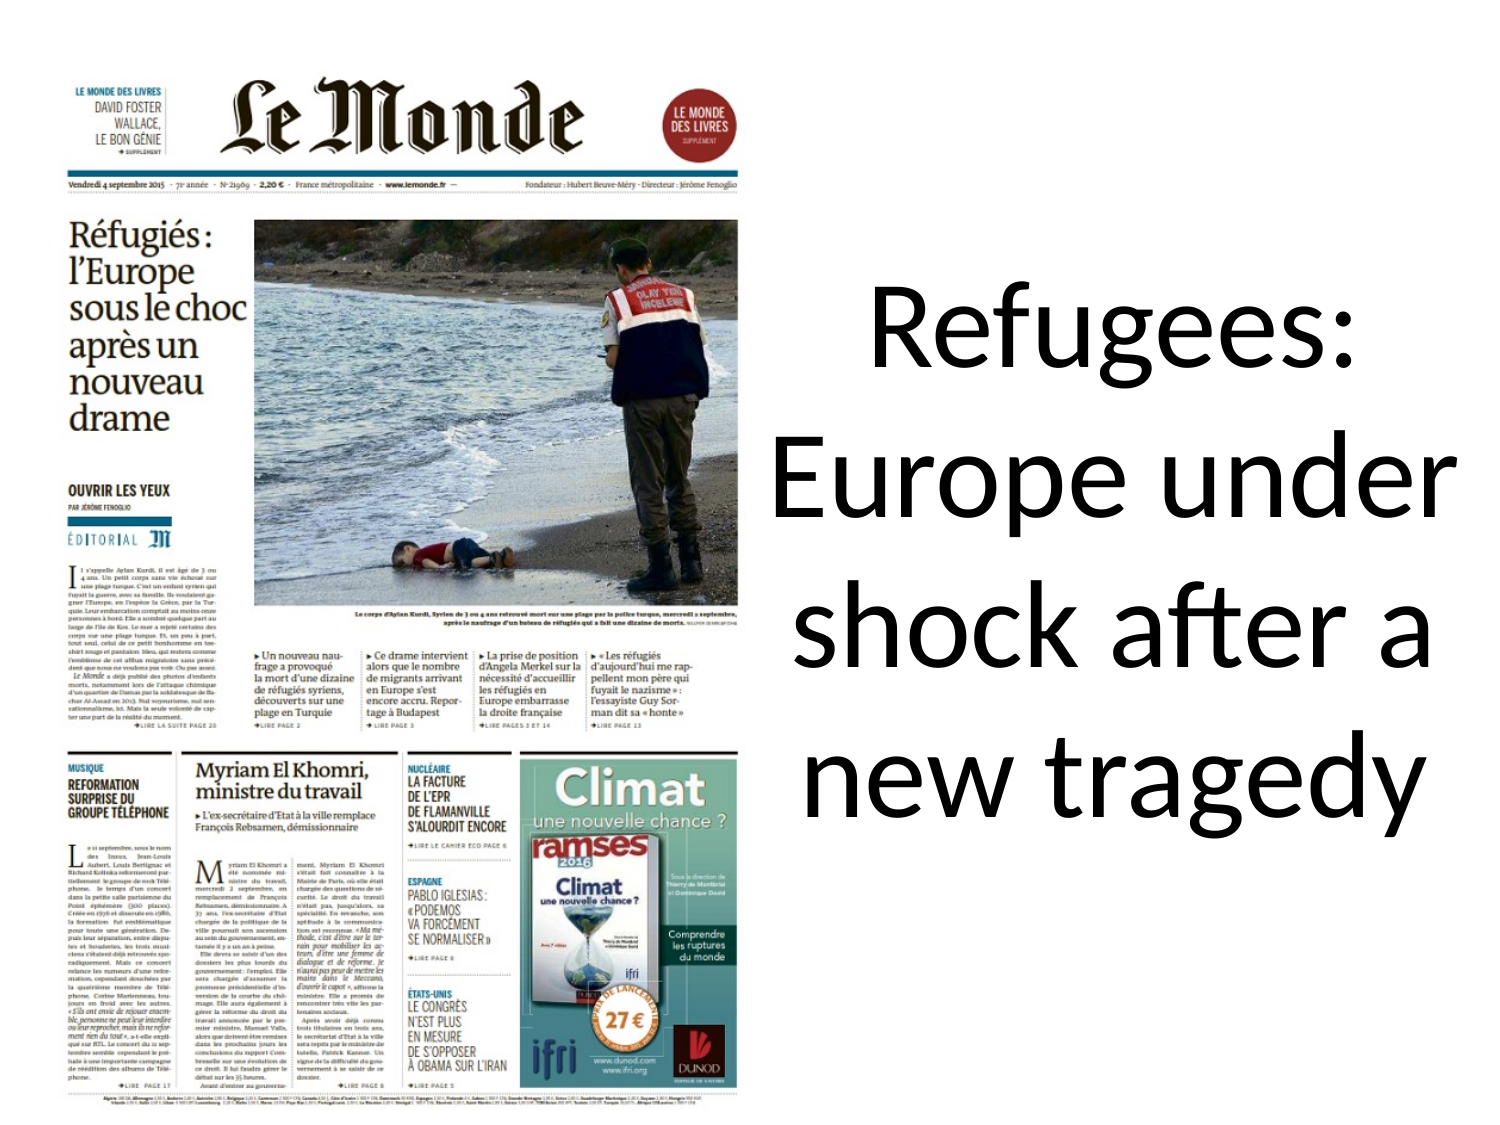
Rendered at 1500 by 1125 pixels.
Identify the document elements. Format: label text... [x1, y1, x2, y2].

text_box Refugees: Europe under shock after a new tragedy [751, 235, 1477, 851]
picture [41, 60, 756, 1125]
